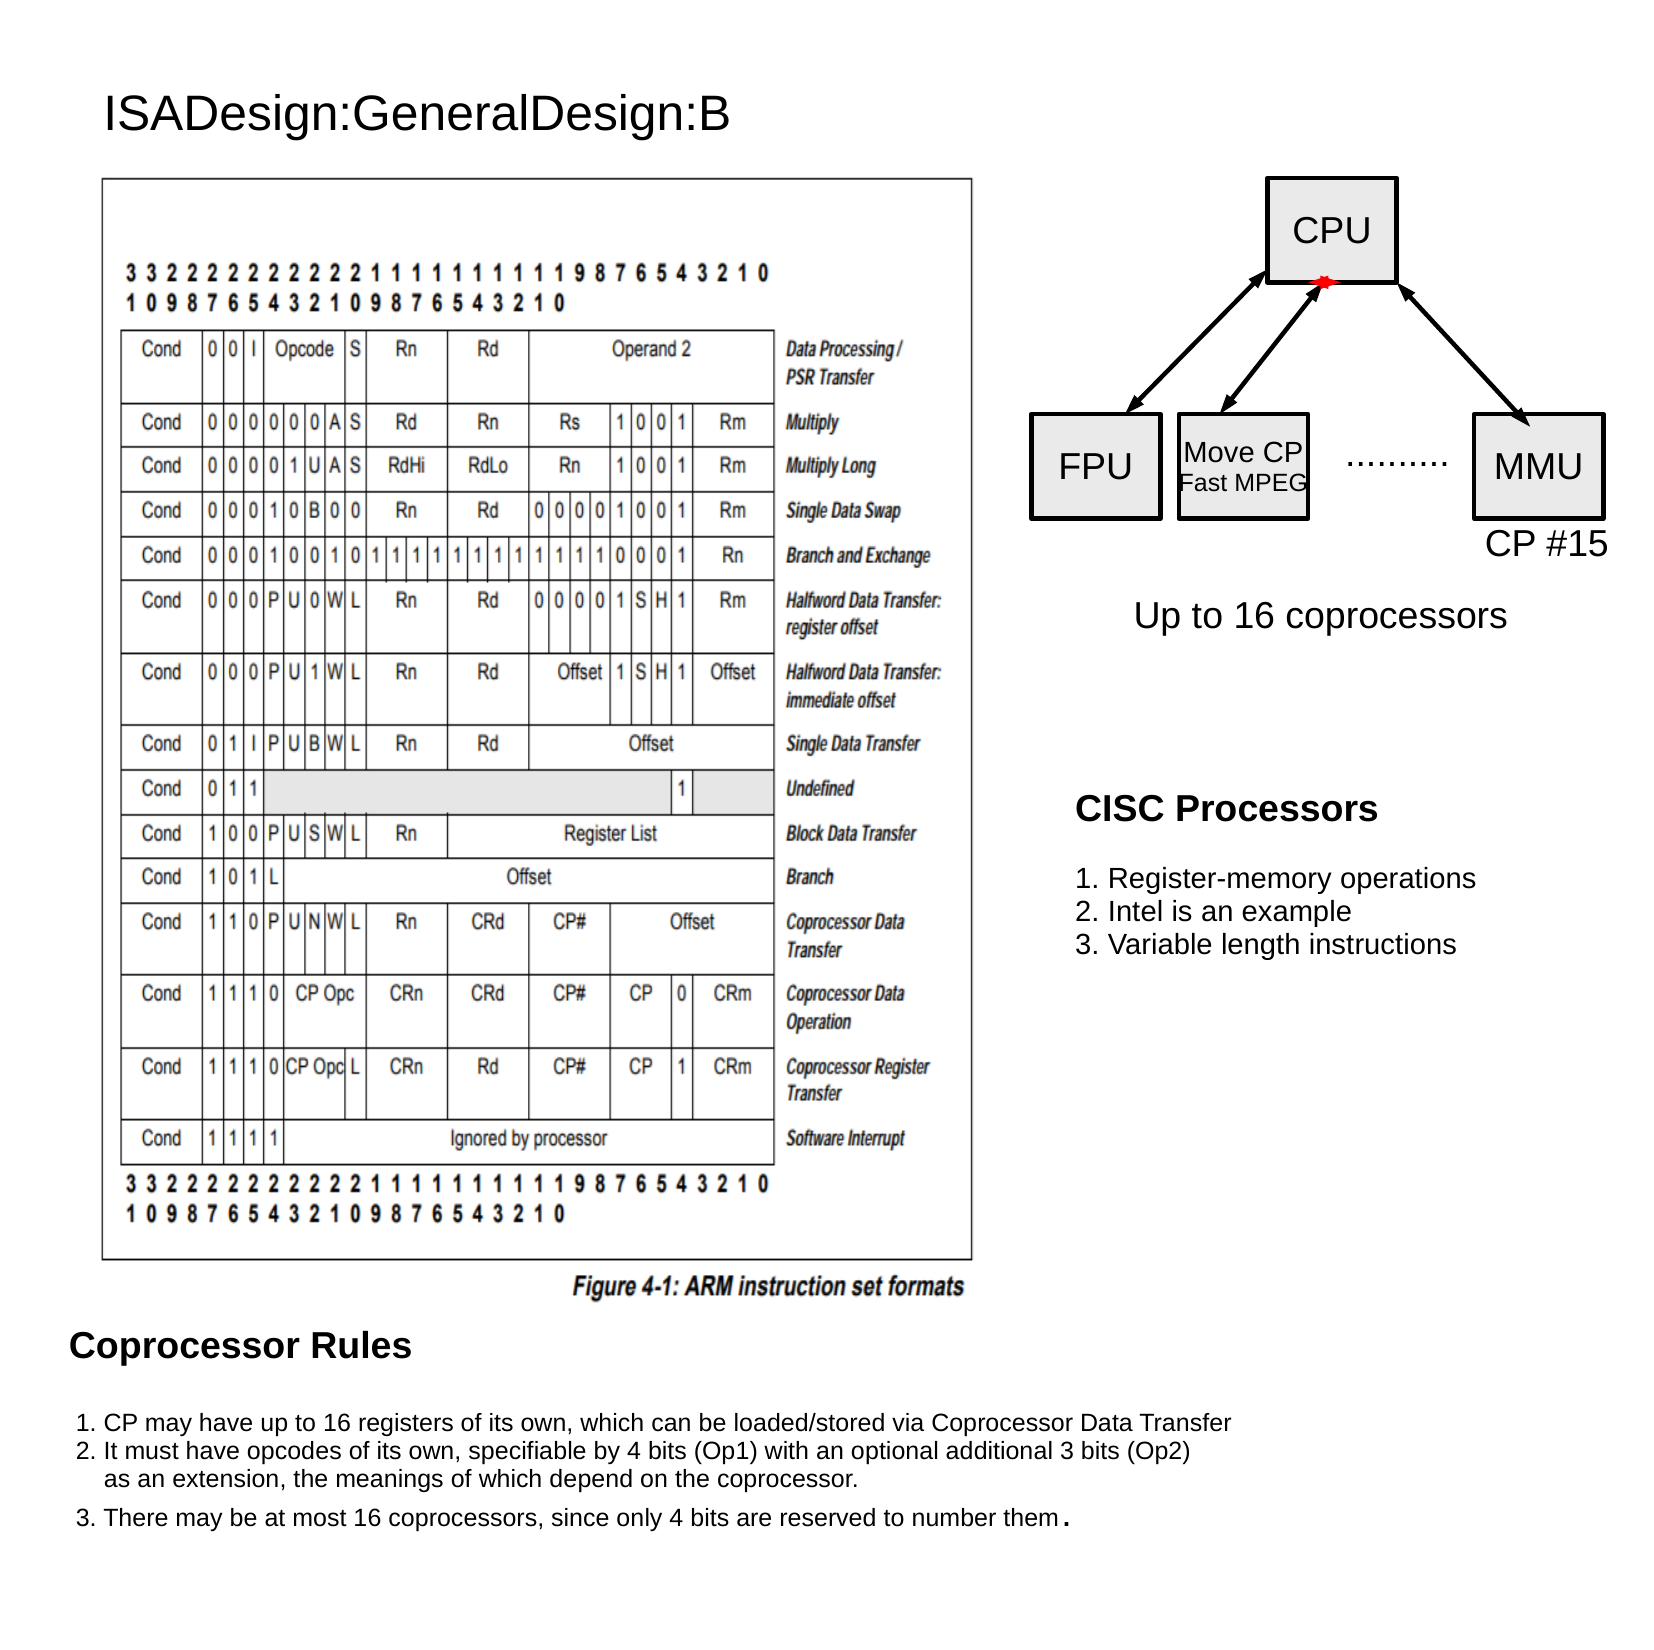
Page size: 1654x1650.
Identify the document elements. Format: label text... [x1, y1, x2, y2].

text_box CPU [1267, 177, 1397, 283]
text_box Coprocessor Rules 1. CP may have up to 16 registers of its own, which can be loaded/stored via Coprocessor Data Transfer 2. It must have opcodes of its own, specifiable by 4 bits (Op1) with an optional additional 3 bits (Op2) as an extension, the meanings of which depend on the coprocessor. 3. There may be at most 16 coprocessors, since only 4 bits are reserved to number them. [51, 1314, 1252, 1589]
picture [88, 165, 1006, 1309]
text_box Up to 16 coprocessors [1116, 584, 1526, 646]
text_box .......... [1328, 423, 1468, 485]
text_box FPU [1031, 414, 1161, 519]
text_box Move CP Fast MPEG [1178, 414, 1309, 519]
text_box ISADesign:GeneralDesign:B [88, 78, 1076, 166]
text_box CP #15 [1467, 513, 1627, 575]
text_box MMU [1474, 414, 1604, 513]
text_box CISC Processors 1. Register-memory operations 2. Intel is an example 3. Variable length instructions [1058, 777, 1494, 972]
